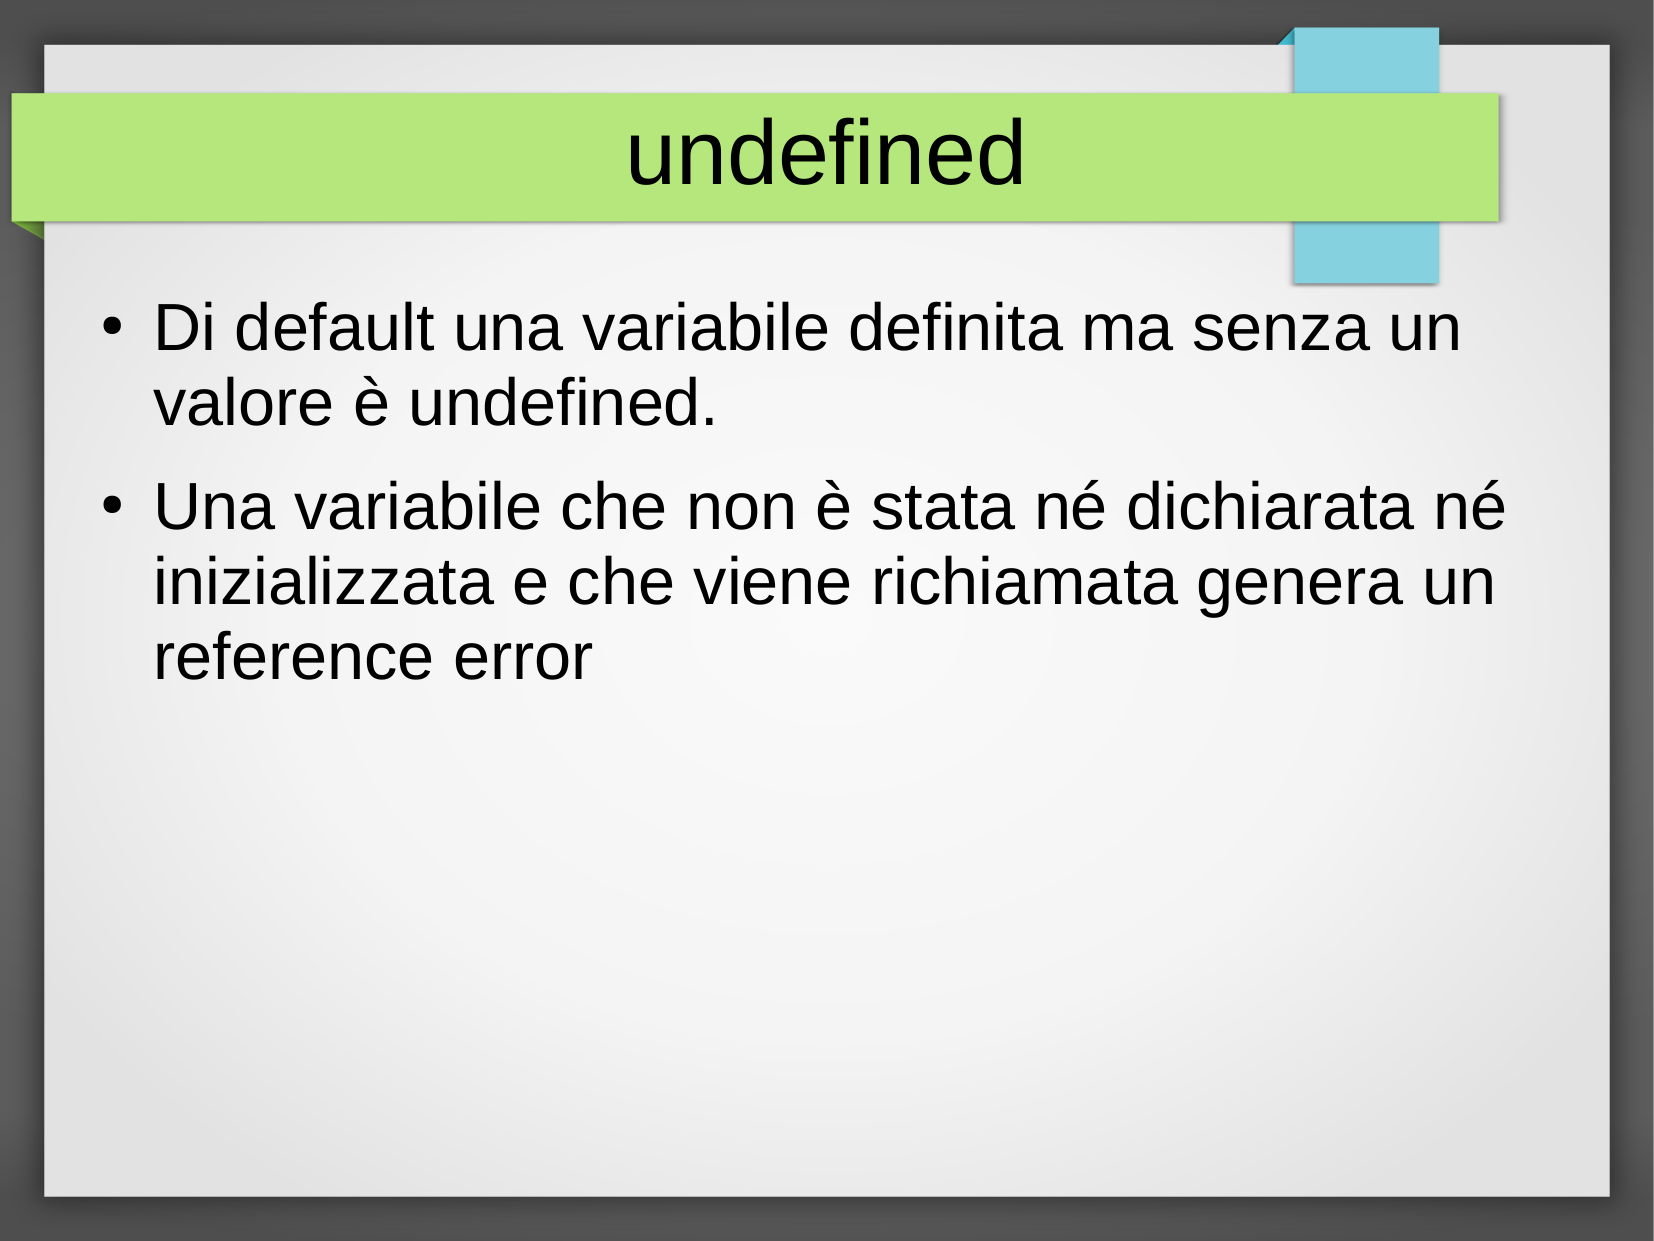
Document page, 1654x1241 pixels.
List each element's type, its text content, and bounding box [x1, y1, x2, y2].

list Di default una variabile definita ma senza un valore è undefined. Una variabile che non è stata né dichiarata né inizializzata e che viene richiamata genera un reference error [82, 290, 1571, 1010]
title undefined [82, 49, 1571, 257]
picture [0, 0, 1654, 1241]
